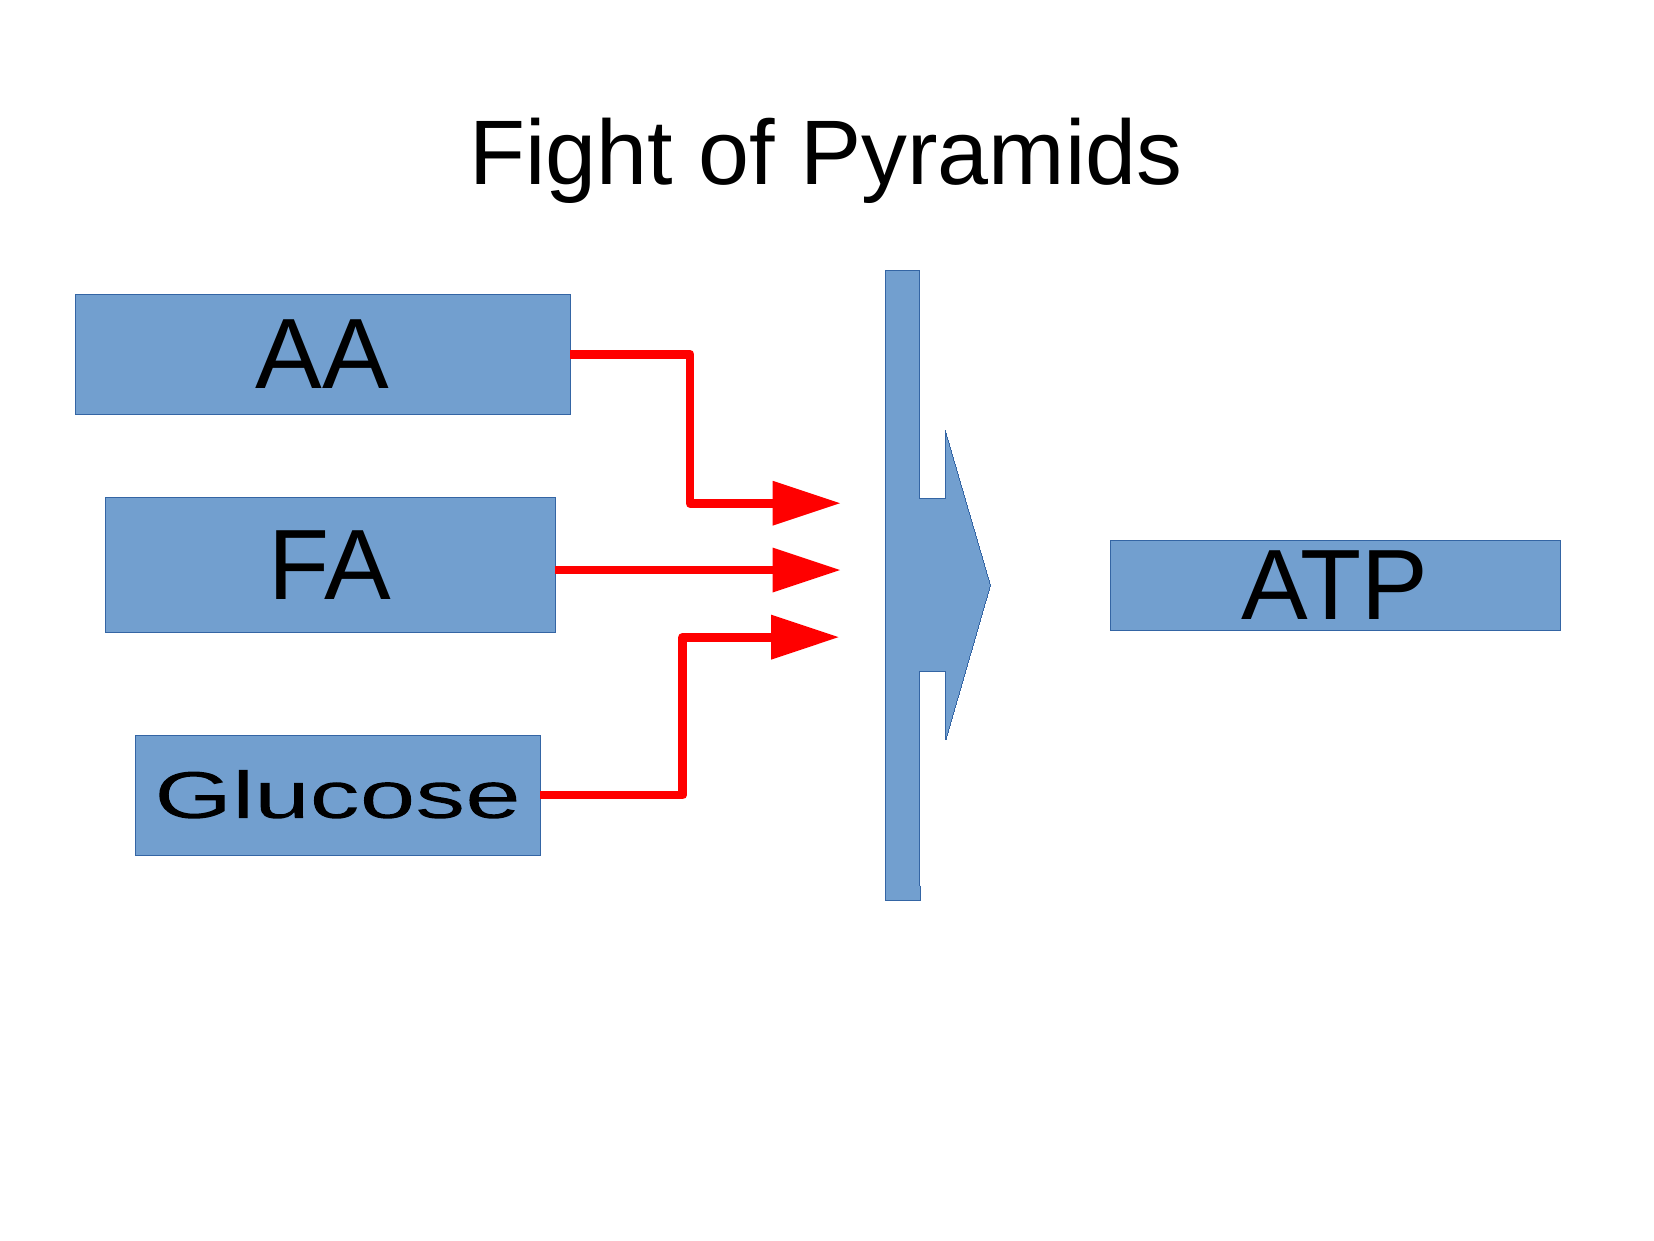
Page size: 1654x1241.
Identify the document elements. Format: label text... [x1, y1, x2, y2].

text_box FA [105, 497, 556, 633]
text_box [135, 735, 541, 856]
text_box [885, 270, 991, 901]
text_box AA [75, 294, 571, 415]
text_box ATP [1110, 540, 1561, 631]
title Fight of Pyramids [82, 49, 1571, 257]
